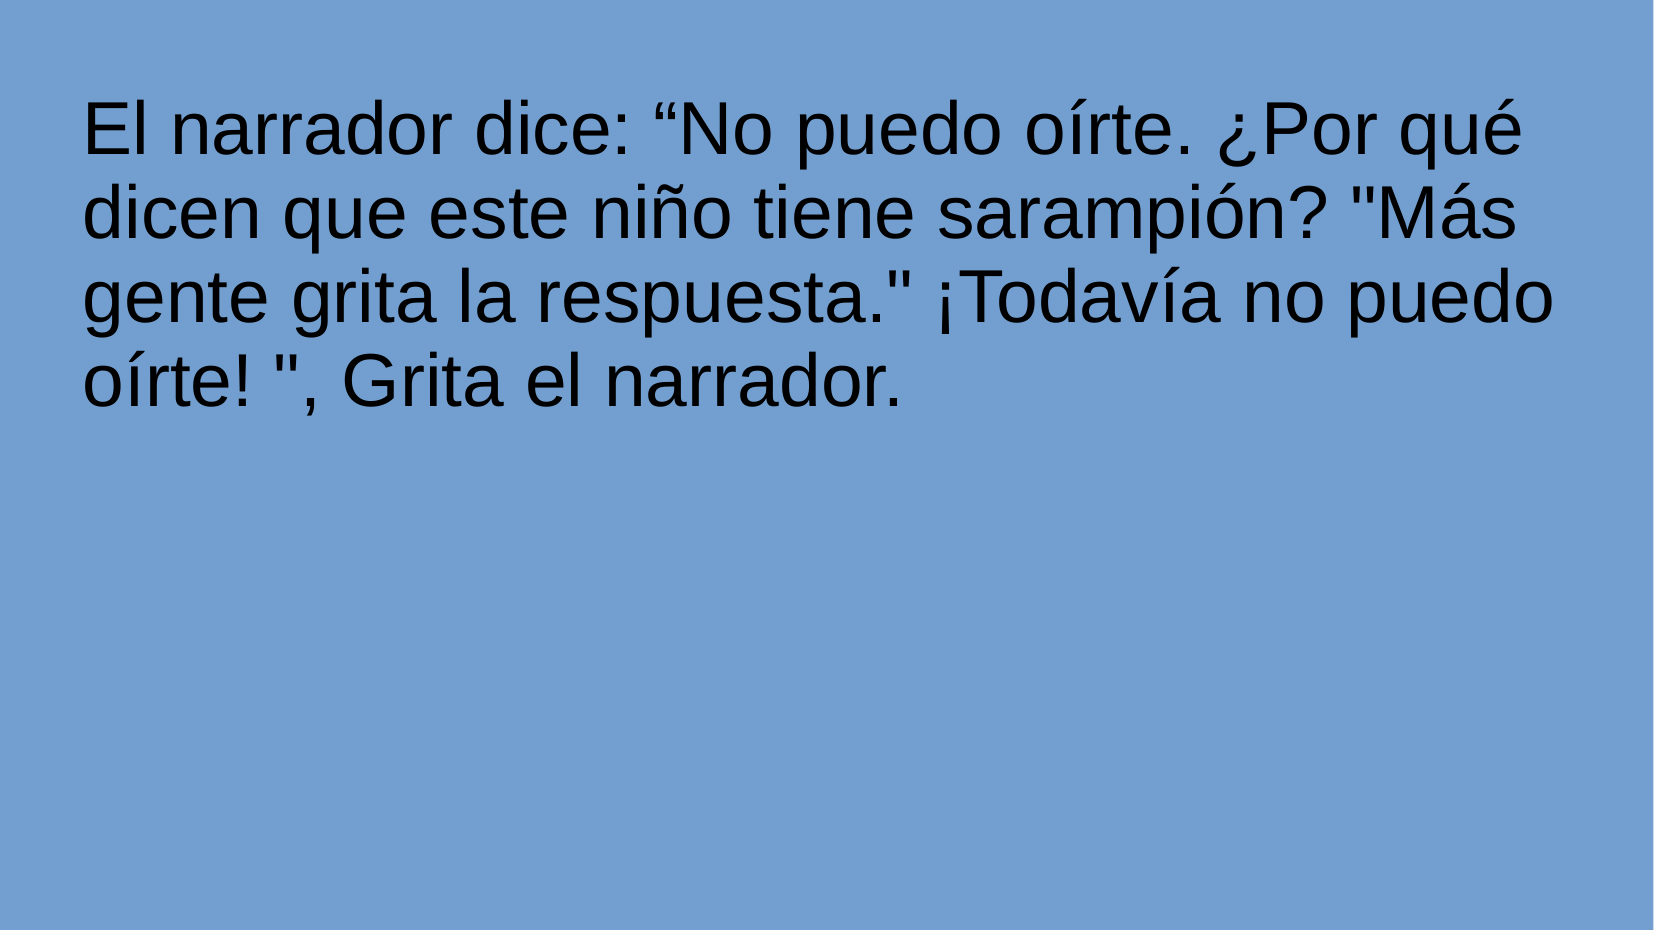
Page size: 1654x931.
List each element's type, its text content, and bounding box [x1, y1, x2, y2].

list El narrador dice: “No puedo oírte. ¿Por qué dicen que este niño tiene sarampión? "Más gente grita la respuesta." ¡Todavía no puedo oírte! ", Grita el narrador. [82, 86, 1571, 863]
